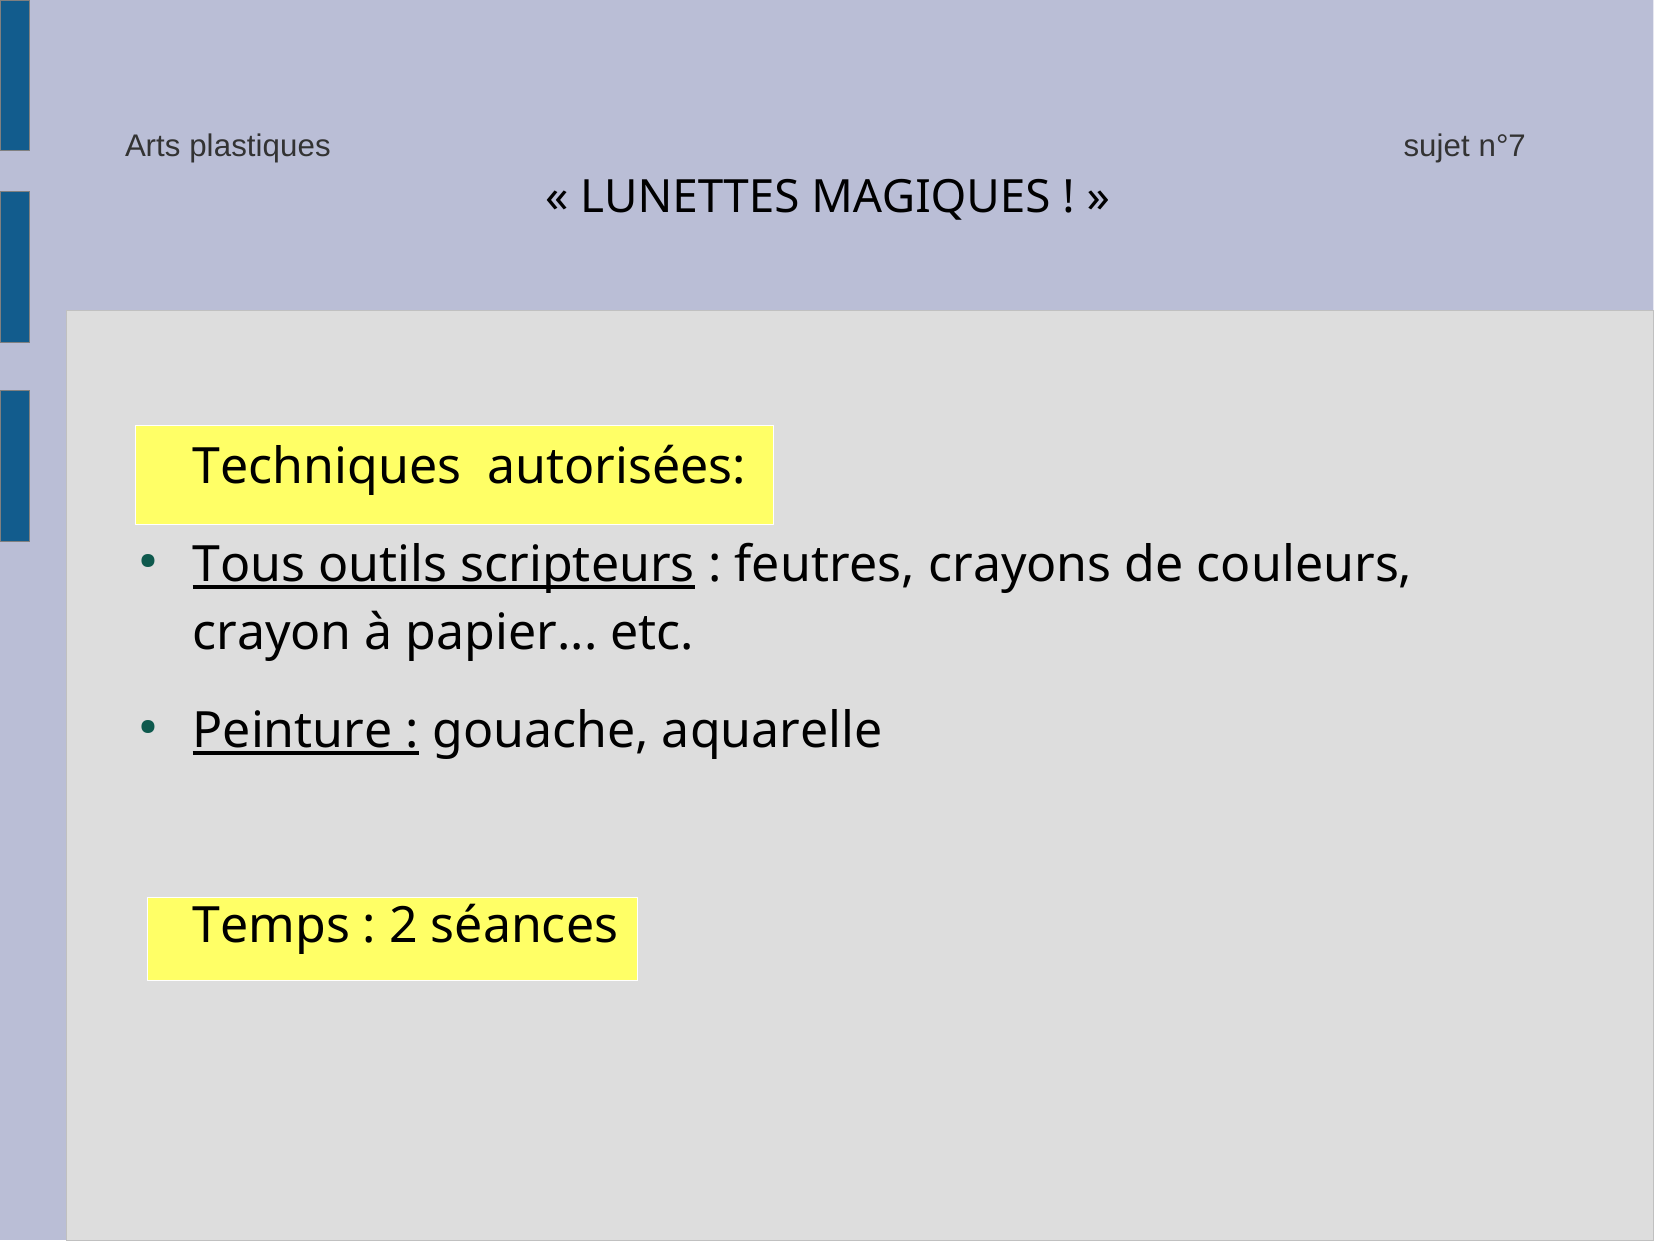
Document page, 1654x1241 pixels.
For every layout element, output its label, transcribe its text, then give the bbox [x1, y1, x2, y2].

title Arts plastiques sujet n°7 « LUNETTES MAGIQUES ! » [121, 91, 1534, 299]
list Techniques autorisées: Tous outils scripteurs : feutres, crayons de couleurs, crayon à papier... etc. Peinture : gouache, aquarelle Temps : 2 séances [121, 344, 1534, 1127]
